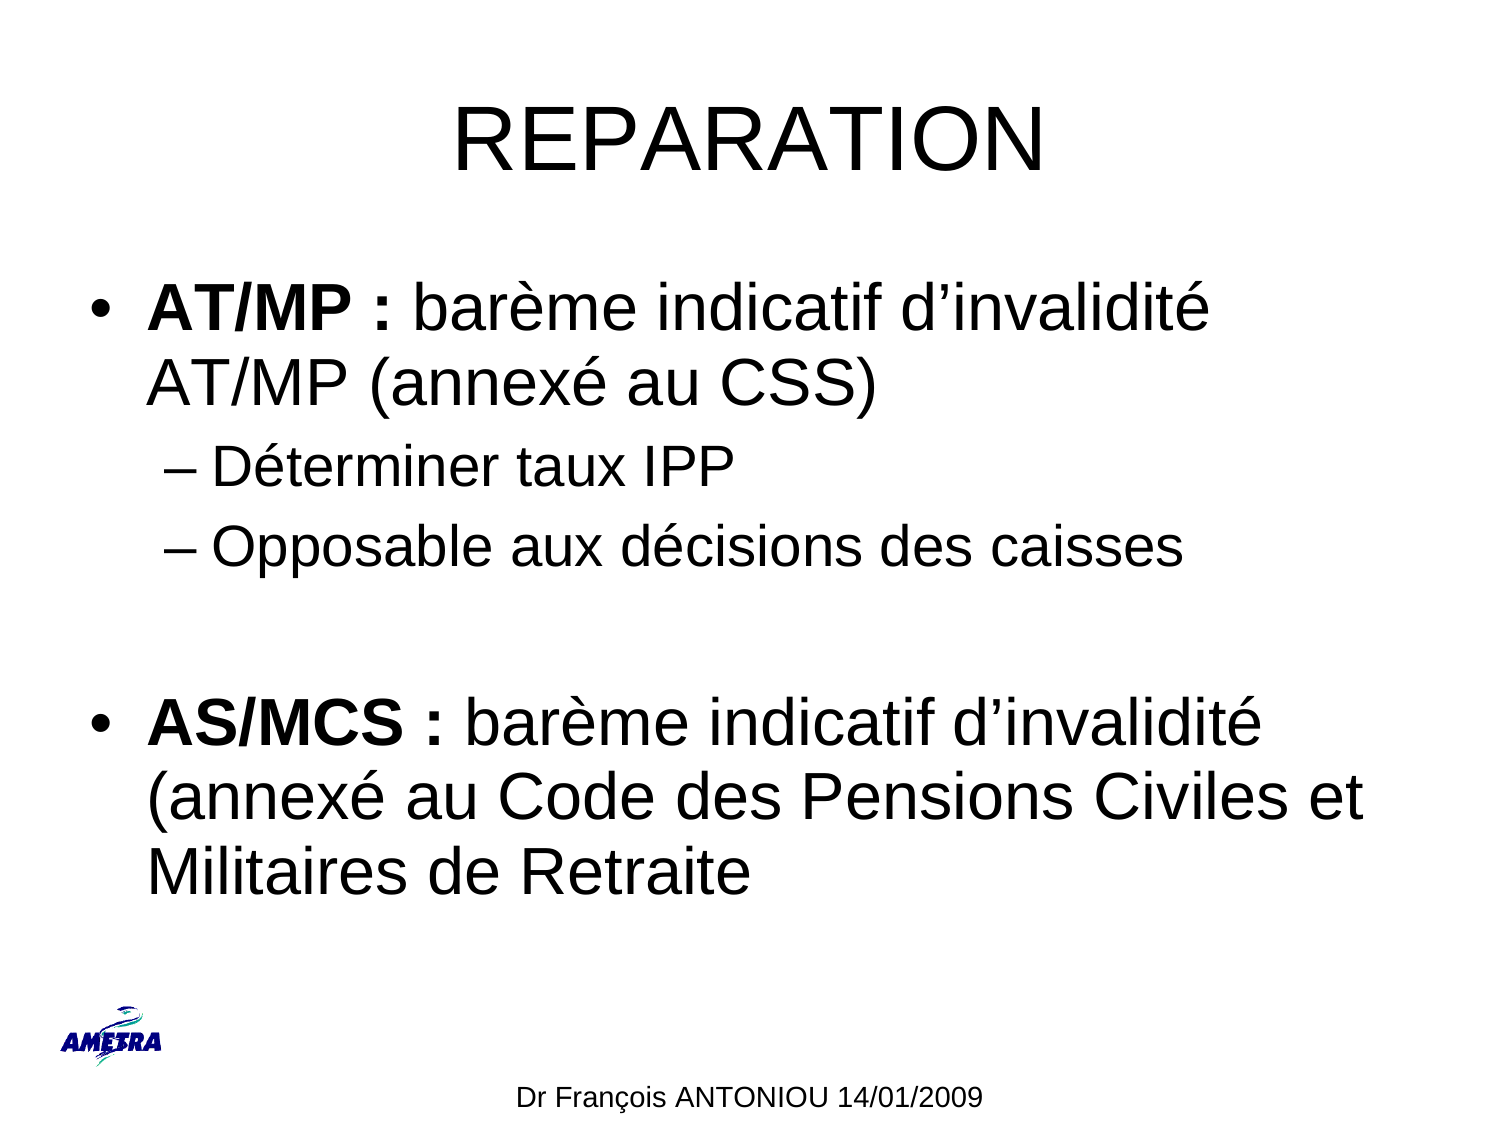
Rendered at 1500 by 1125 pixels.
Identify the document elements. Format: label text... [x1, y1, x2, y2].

picture [41, 984, 184, 1093]
list AT/MP : barème indicatif d’invalidité AT/MP (annexé au CSS) Déterminer taux IPP Opposable aux décisions des caisses AS/MCS : barème indicatif d’invalidité (annexé au Code des Pensions Civiles et Militaires de Retraite [75, 262, 1426, 1005]
title REPARATION [75, 45, 1426, 233]
